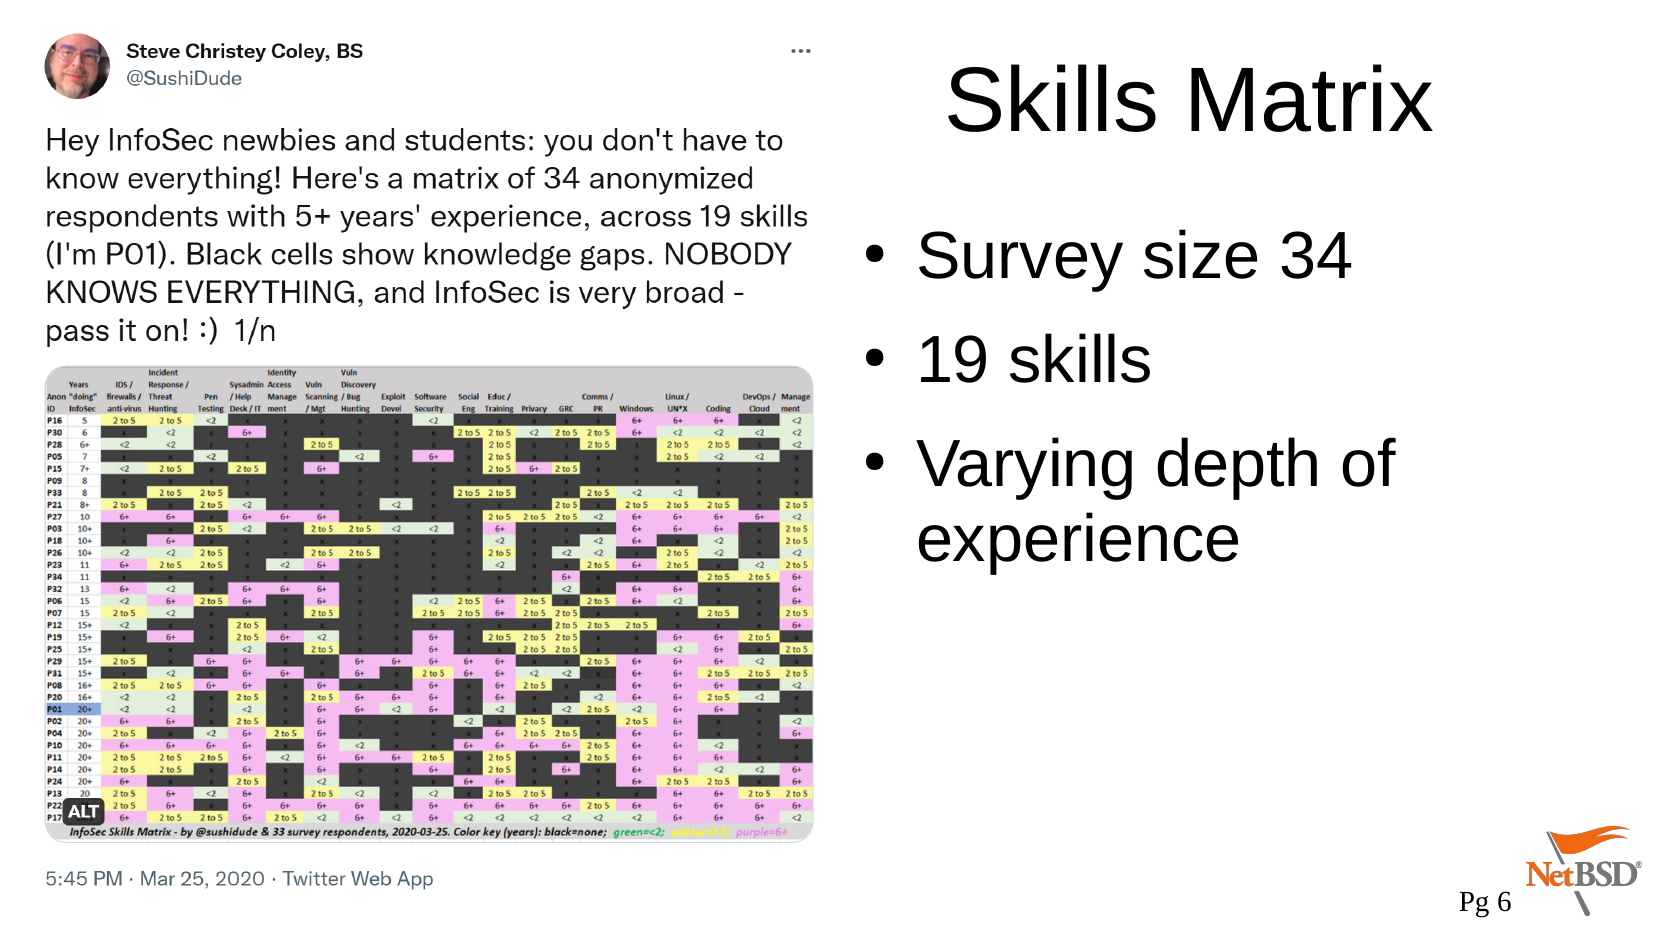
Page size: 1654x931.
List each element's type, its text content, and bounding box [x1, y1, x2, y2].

picture [1526, 826, 1642, 916]
picture [27, 23, 827, 893]
title Skills Matrix [785, 21, 1595, 178]
list Survey size 34 19 skills Varying depth of experience [845, 217, 1572, 827]
